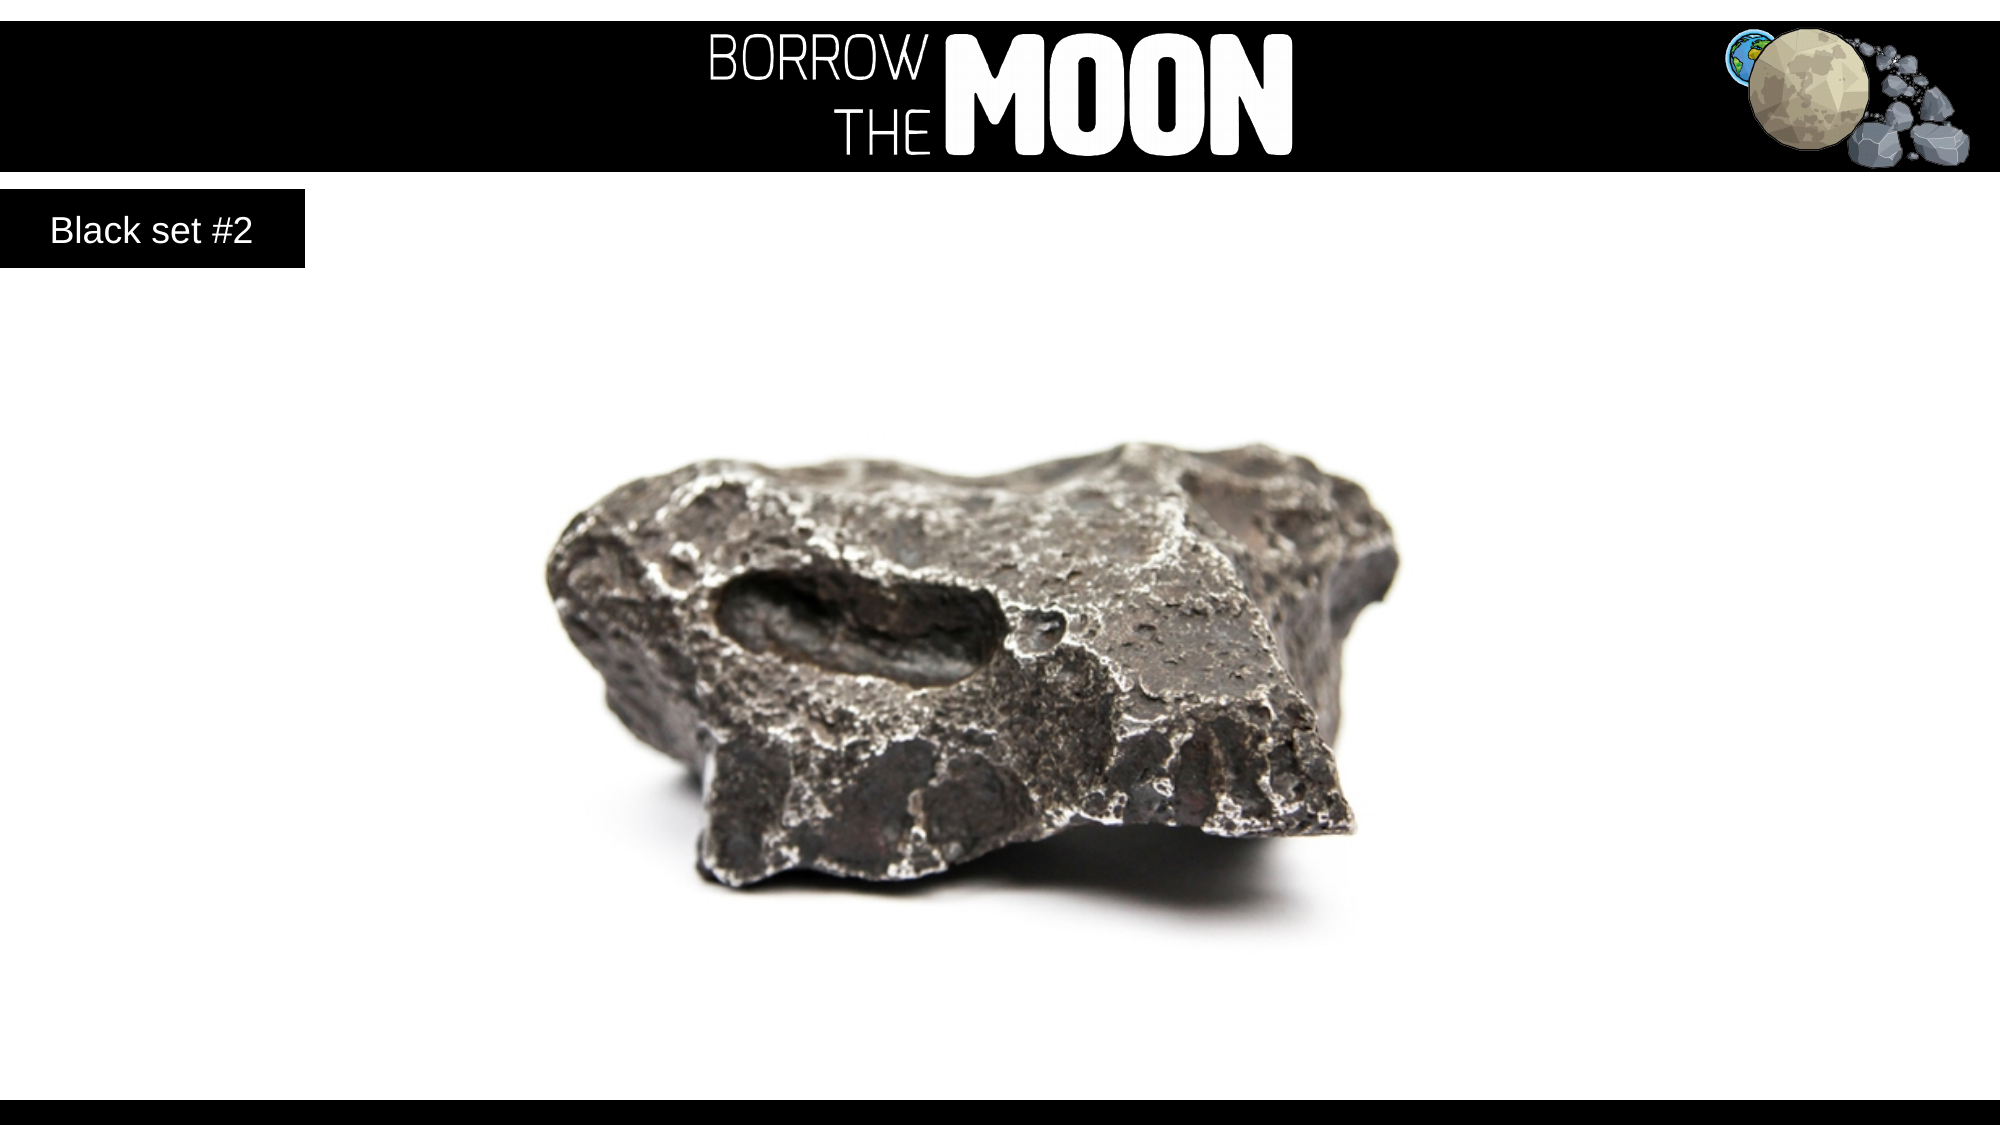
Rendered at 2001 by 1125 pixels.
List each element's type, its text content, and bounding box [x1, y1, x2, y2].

text_box Black set #2 [0, 189, 305, 268]
picture [313, 177, 1687, 1091]
